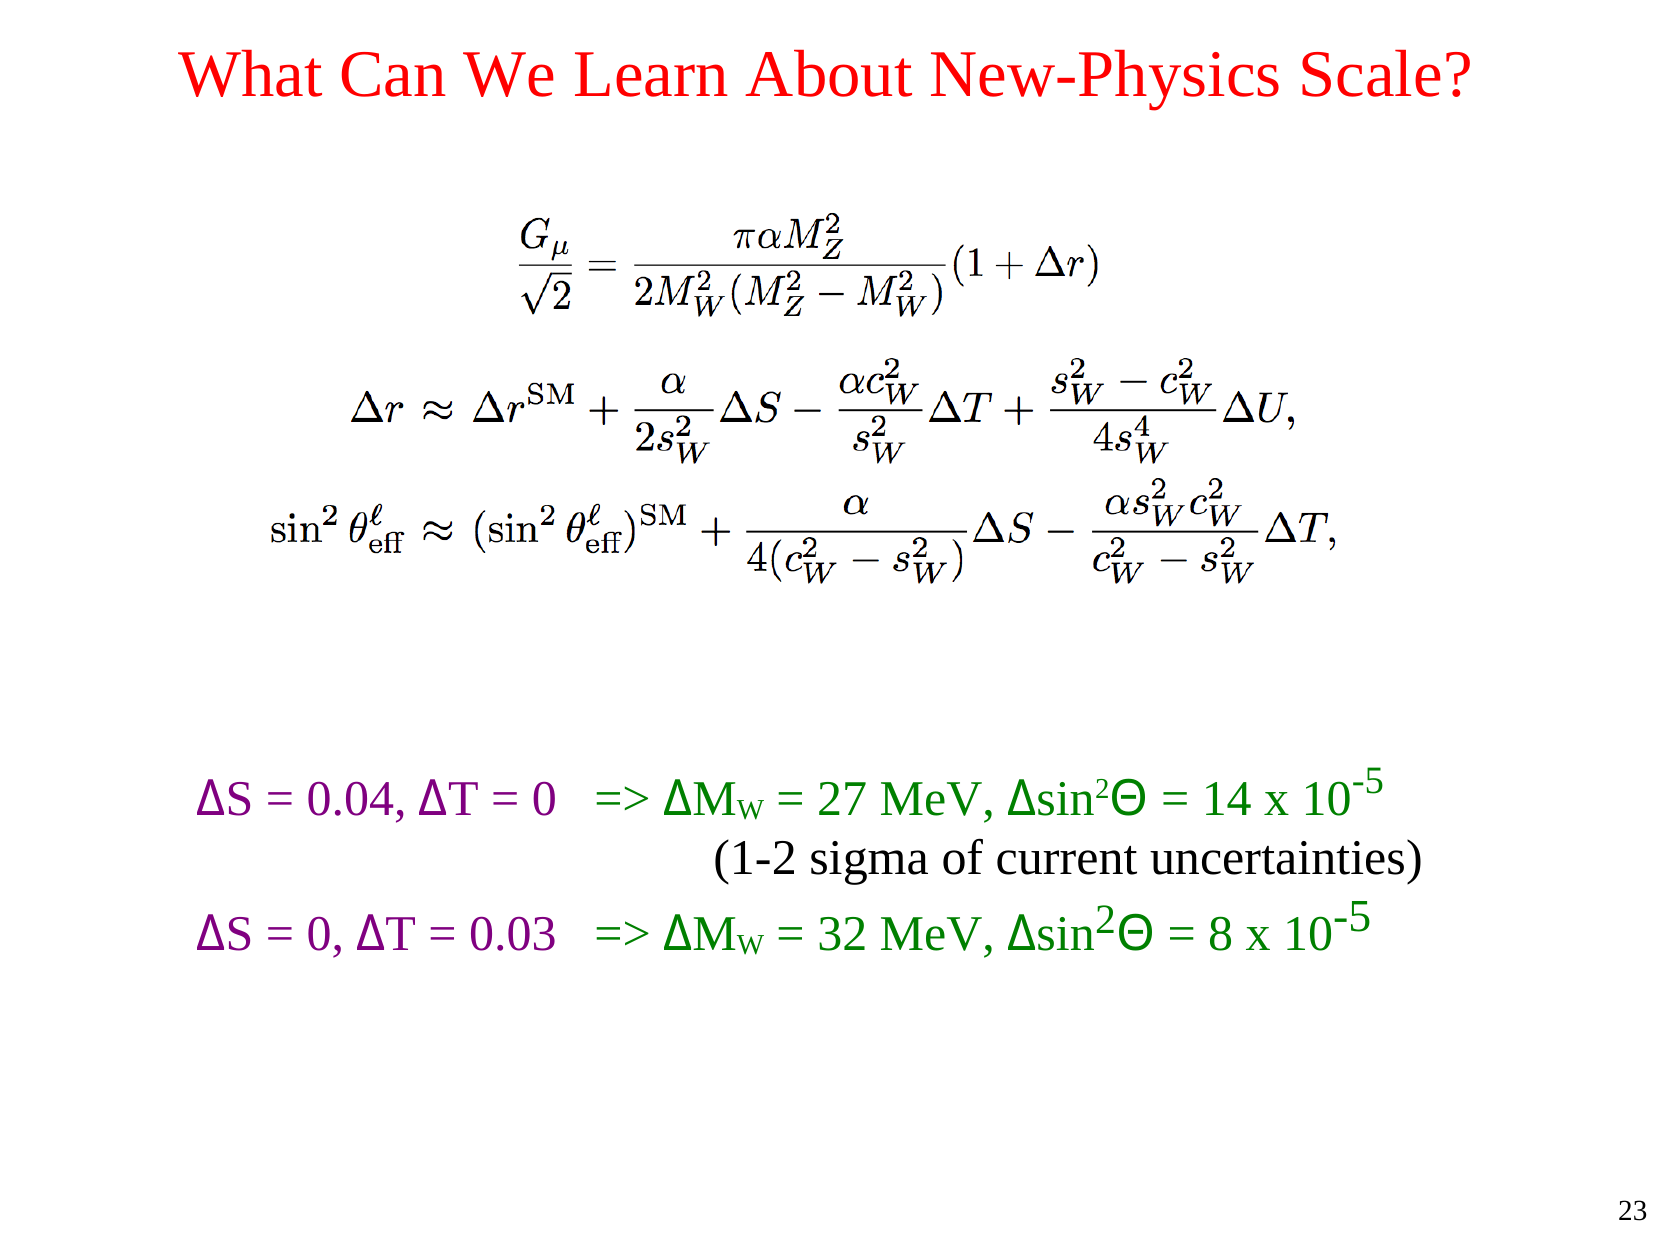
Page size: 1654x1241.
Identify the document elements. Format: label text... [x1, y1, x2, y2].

picture [260, 346, 1350, 596]
text_box ΔS = 0.04, ΔT = 0 => ΔMW = 27 MeV, Δsin2Θ = 14 x 10-5 (1-2 sigma of current uncertainties) ΔS = 0, ΔT = 0.03 => ΔMW = 32 MeV, Δsin2Θ = 8 x 10-5 [196, 755, 1422, 1049]
picture [511, 204, 1101, 323]
title What Can We Learn About New-Physics Scale? [128, 5, 1541, 144]
